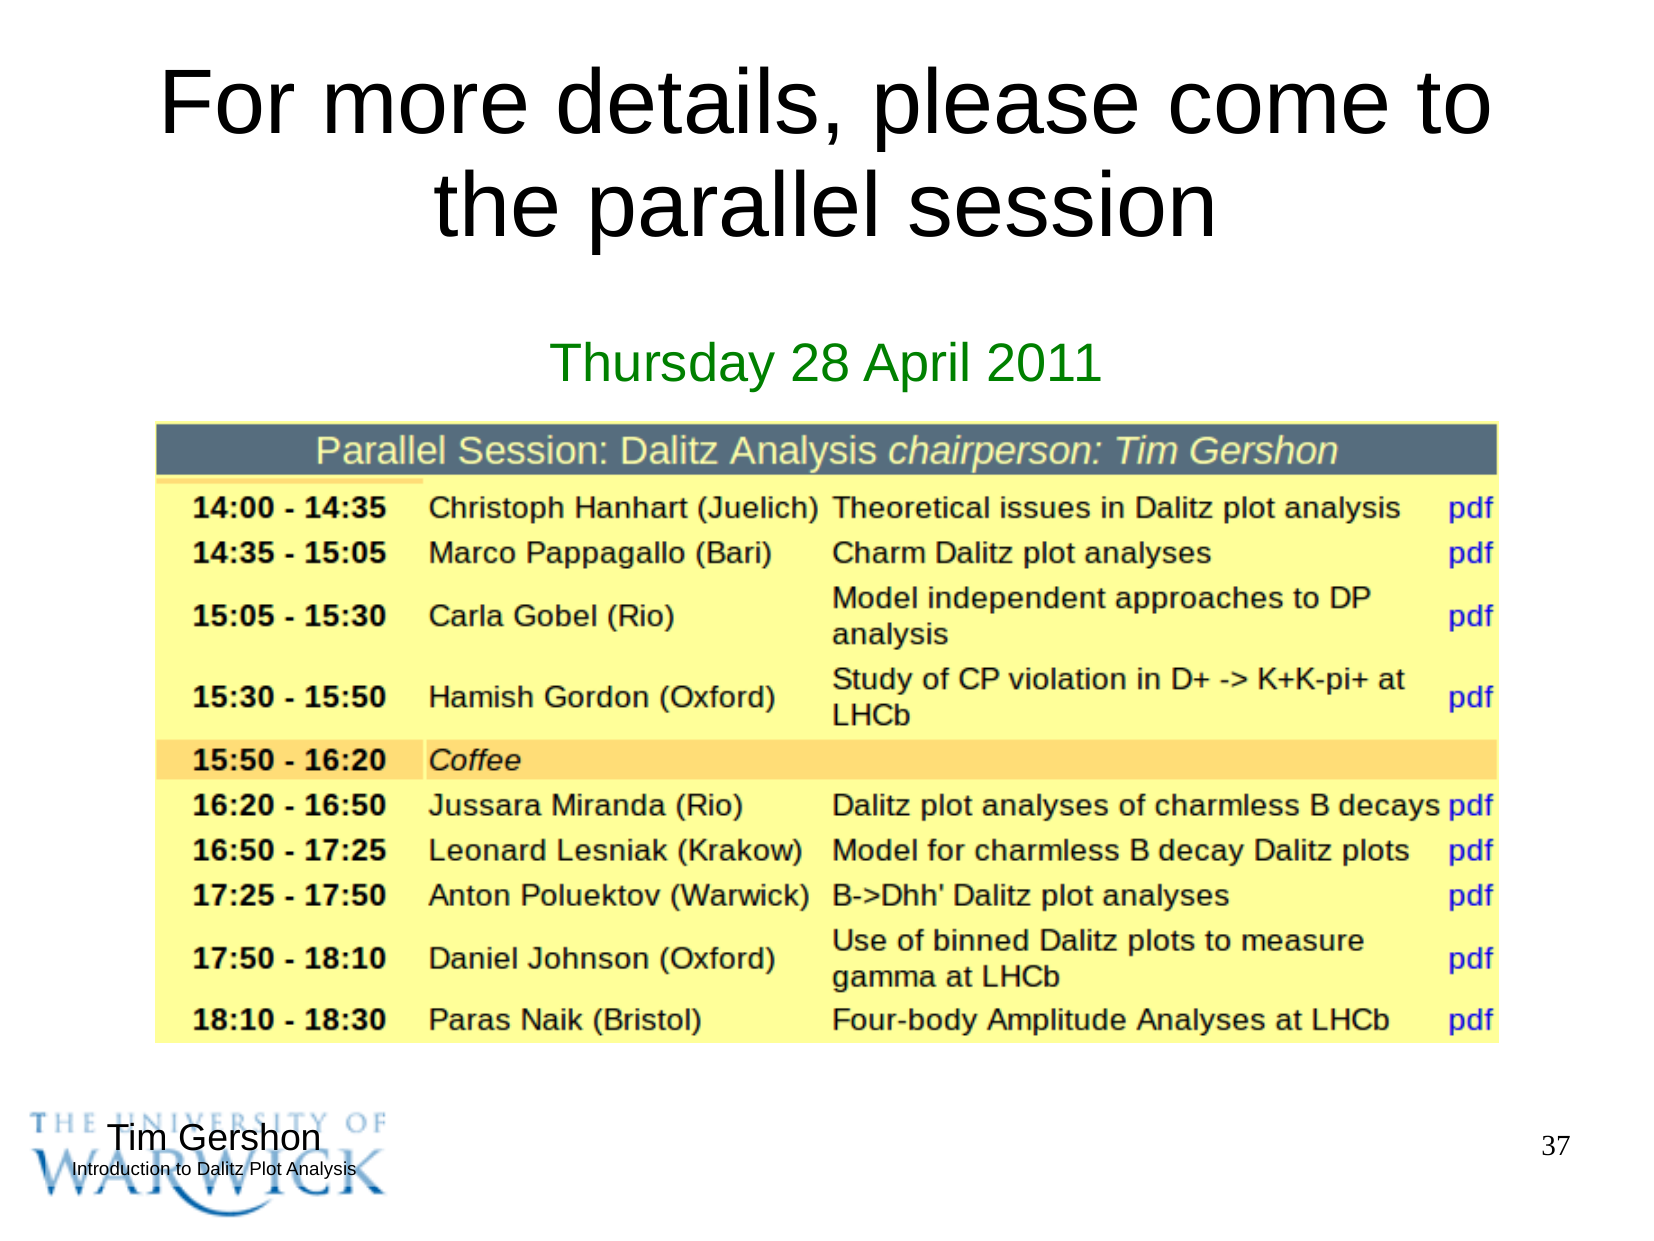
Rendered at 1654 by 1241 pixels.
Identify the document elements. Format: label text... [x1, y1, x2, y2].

picture [19, 1106, 406, 1232]
text_box Thursday 28 April 2011 [295, 324, 1359, 401]
title For more details, please come to the parallel session [82, 49, 1571, 257]
text_box Tim Gershon Introduction to Dalitz Plot Analysis [45, 1108, 383, 1187]
picture [155, 421, 1499, 1043]
